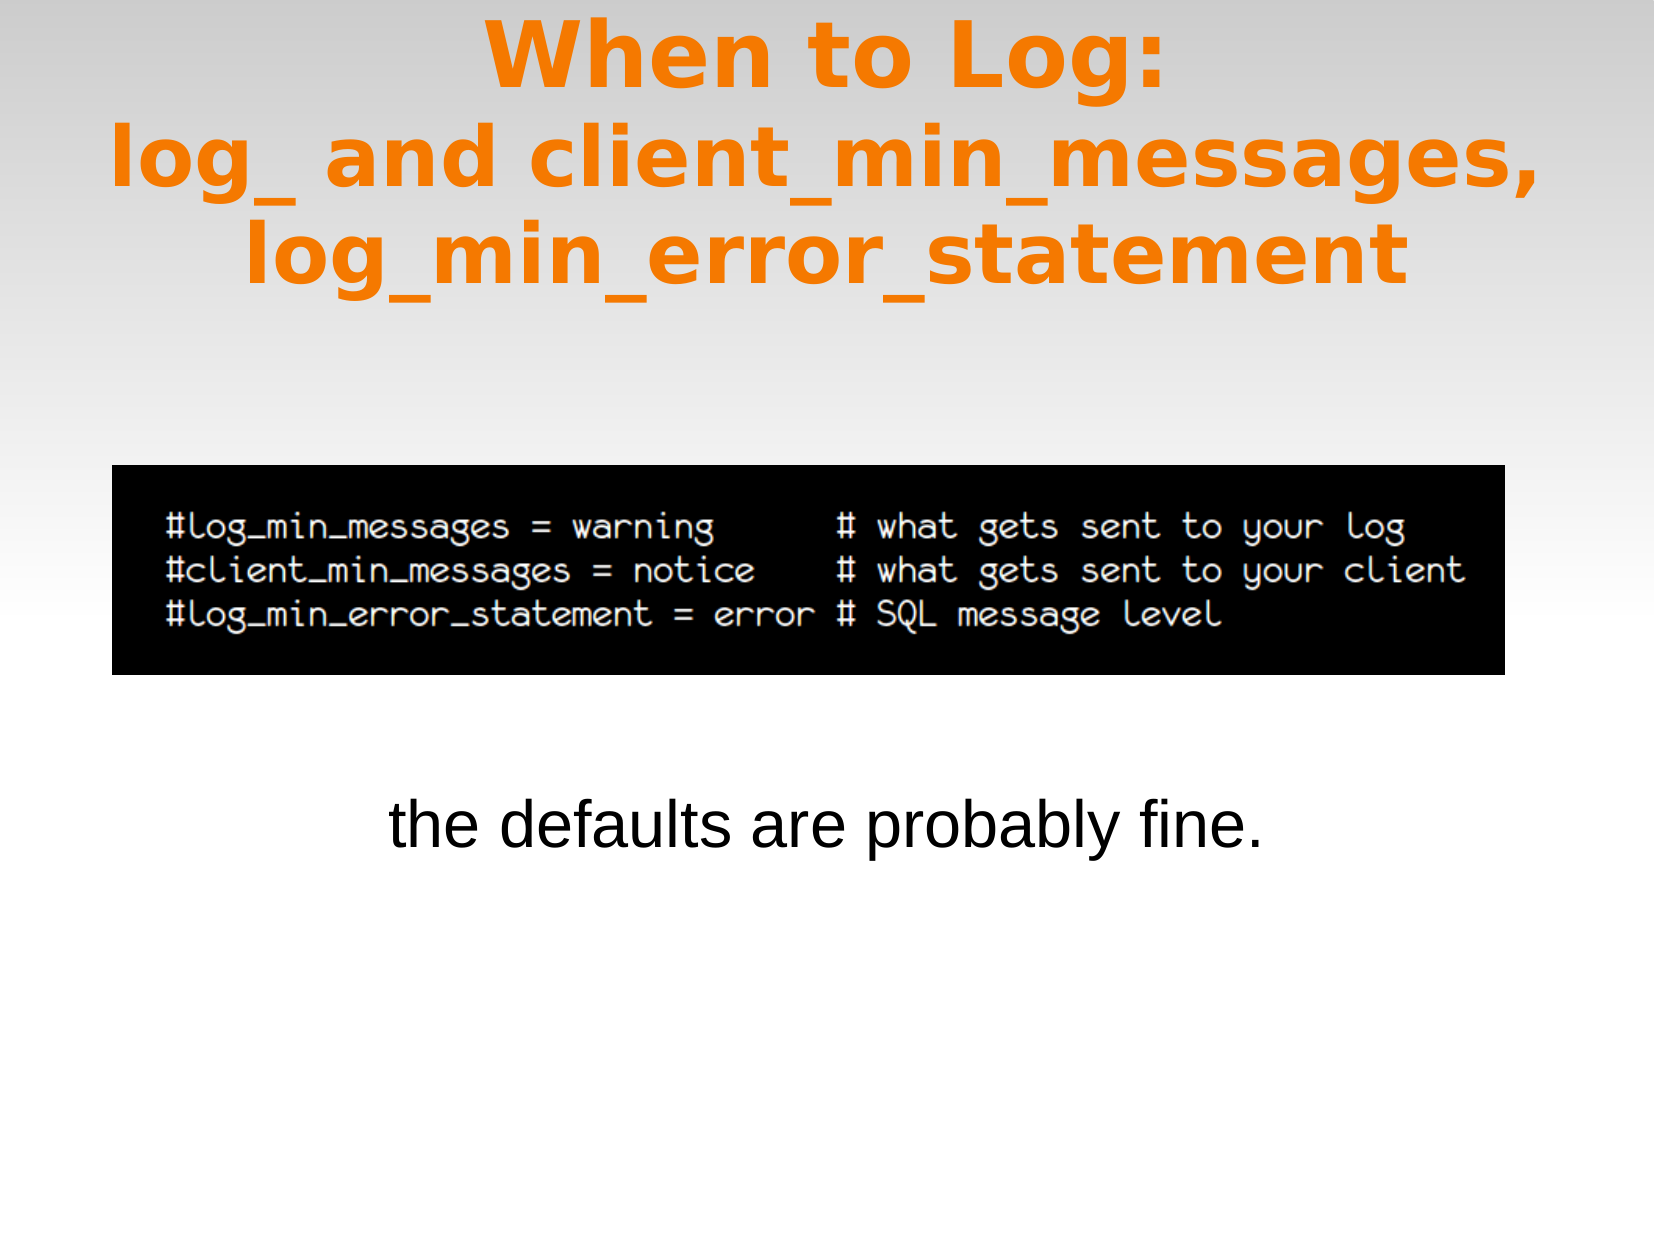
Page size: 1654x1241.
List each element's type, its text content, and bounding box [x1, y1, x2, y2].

picture [112, 465, 1505, 676]
list the defaults are probably fine. [300, 787, 1343, 930]
title When to Log: log_ and client_min_messages, log_min_error_statement [82, 2, 1571, 304]
